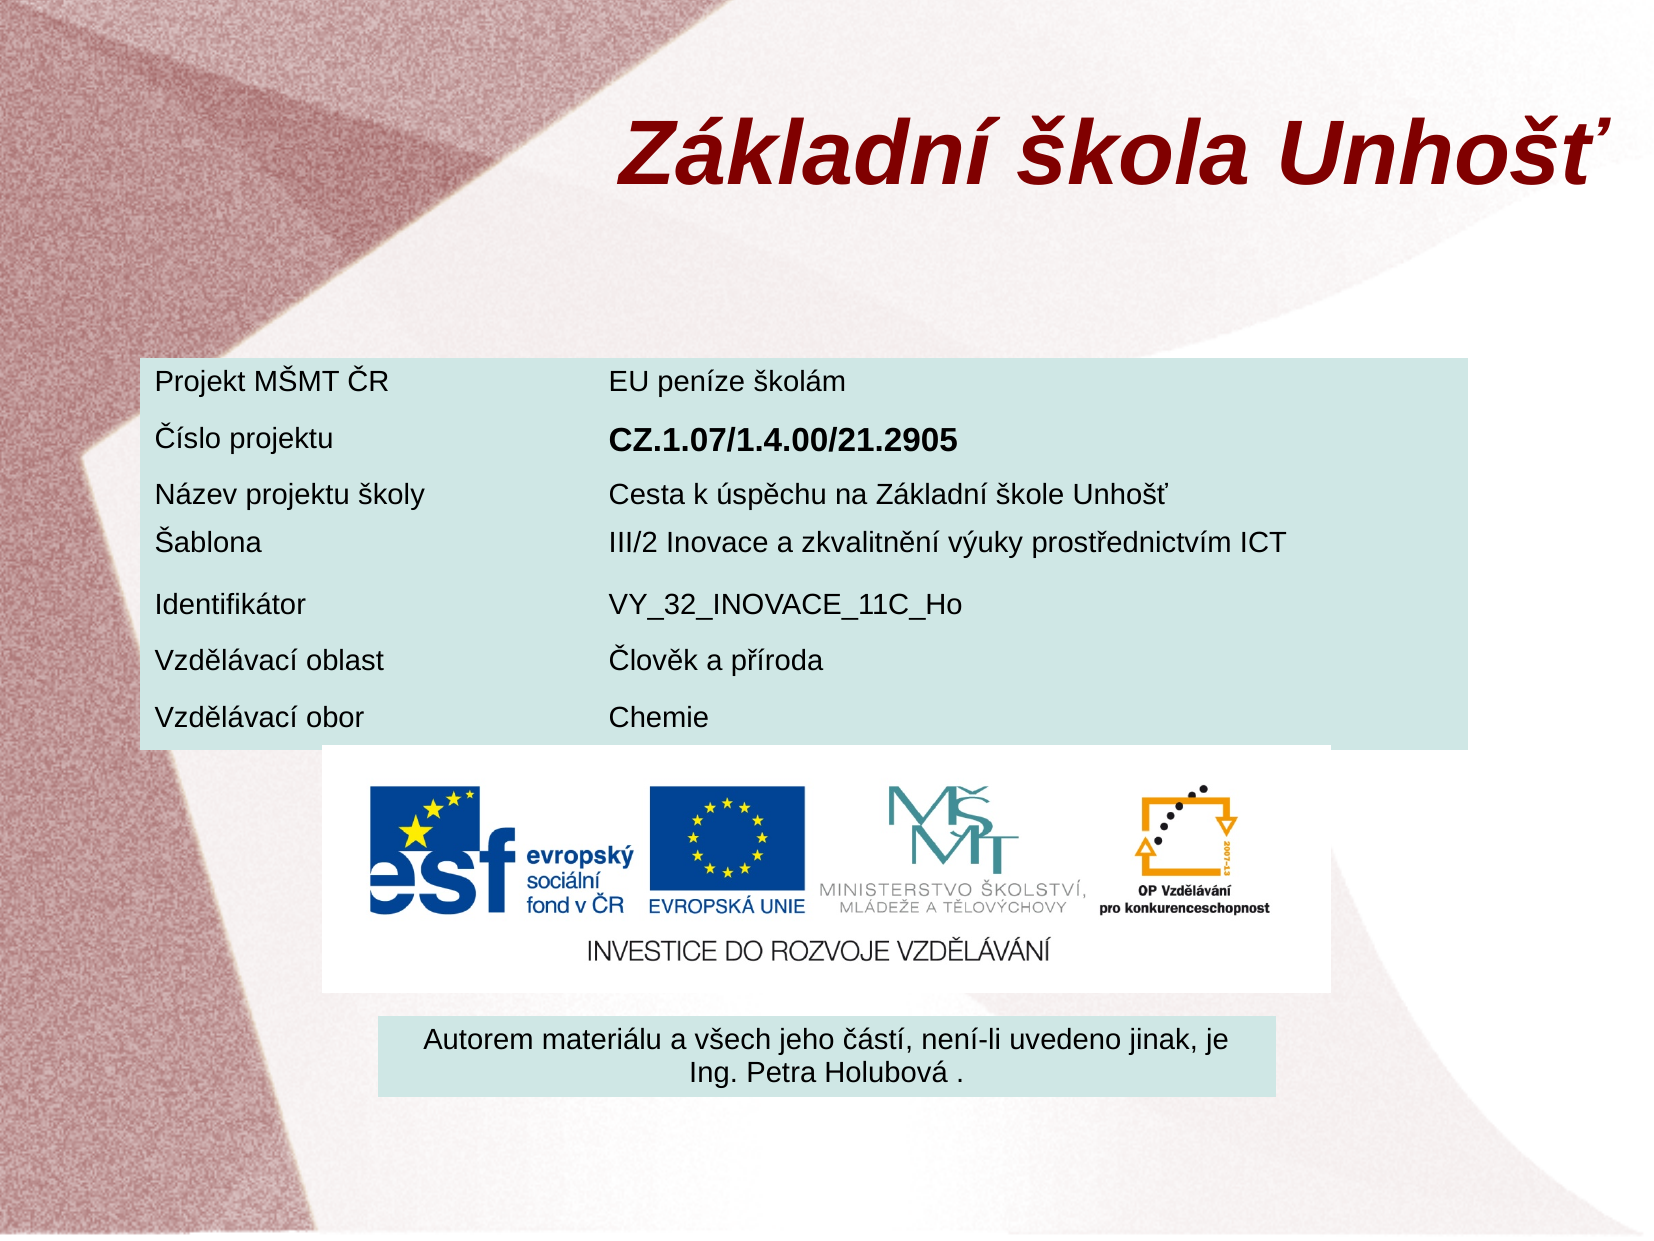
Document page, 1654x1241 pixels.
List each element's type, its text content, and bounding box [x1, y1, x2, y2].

table_cell Vzdělávací oblast [140, 637, 594, 693]
table_header Autorem materiálu a všech jeho částí, není-li uvedeno jinak, je Ing. Petra Holubová . [378, 1016, 1276, 1097]
table_cell Identifikátor [140, 580, 594, 637]
table_cell III/2 Inovace a zkvalitnění výuky prostřednictvím ICT [594, 518, 1468, 580]
table_cell Cesta k úspěchu na Základní škole Unhošť [594, 471, 1468, 518]
table_cell CZ.1.07/1.4.00/21.2905 [594, 414, 1468, 471]
table_cell Číslo projektu [140, 414, 594, 471]
table_cell Člověk a příroda [594, 637, 1468, 693]
picture [0, 0, 1654, 1241]
table_cell Vzdělávací obor [140, 693, 594, 750]
title Základní škola Unhošť [596, 49, 1607, 257]
table_cell Název projektu školy [140, 471, 594, 518]
table_header EU peníze školám [594, 358, 1468, 414]
table_cell VY_32_INOVACE_11C_Ho [594, 580, 1468, 637]
table_cell Chemie [594, 693, 1468, 750]
table_header Projekt MŠMT ČR [140, 358, 594, 414]
table_cell Šablona [140, 518, 594, 580]
